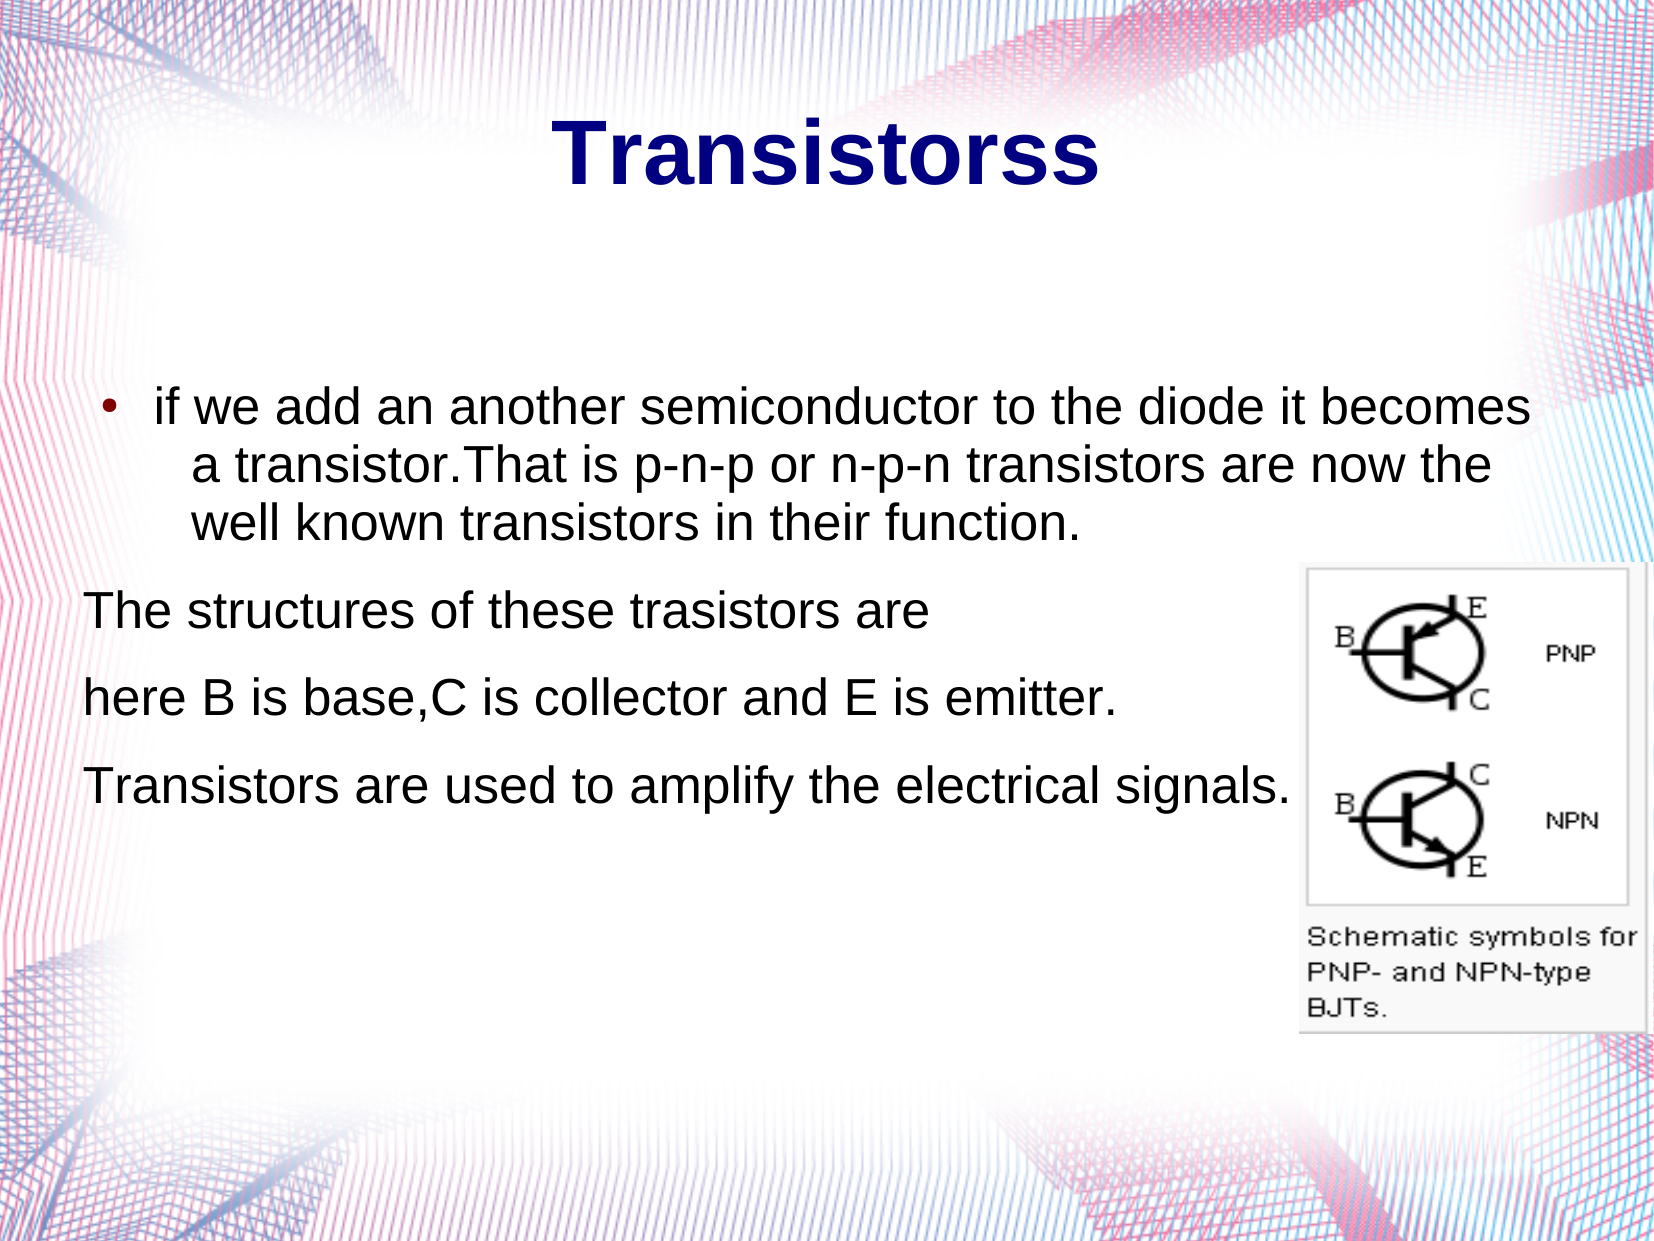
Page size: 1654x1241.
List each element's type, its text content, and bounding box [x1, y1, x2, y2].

list if we add an another semiconductor to the diode it becomes a transistor.That is p-n-p or n-p-n transistors are now the well known transistors in their function. The structures of these trasistors are here B is base,C is collector and E is emitter. Transistors are used to amplify the electrical signals. [82, 290, 1571, 1094]
title Transistorss [82, 49, 1571, 257]
picture [0, 0, 1654, 1241]
